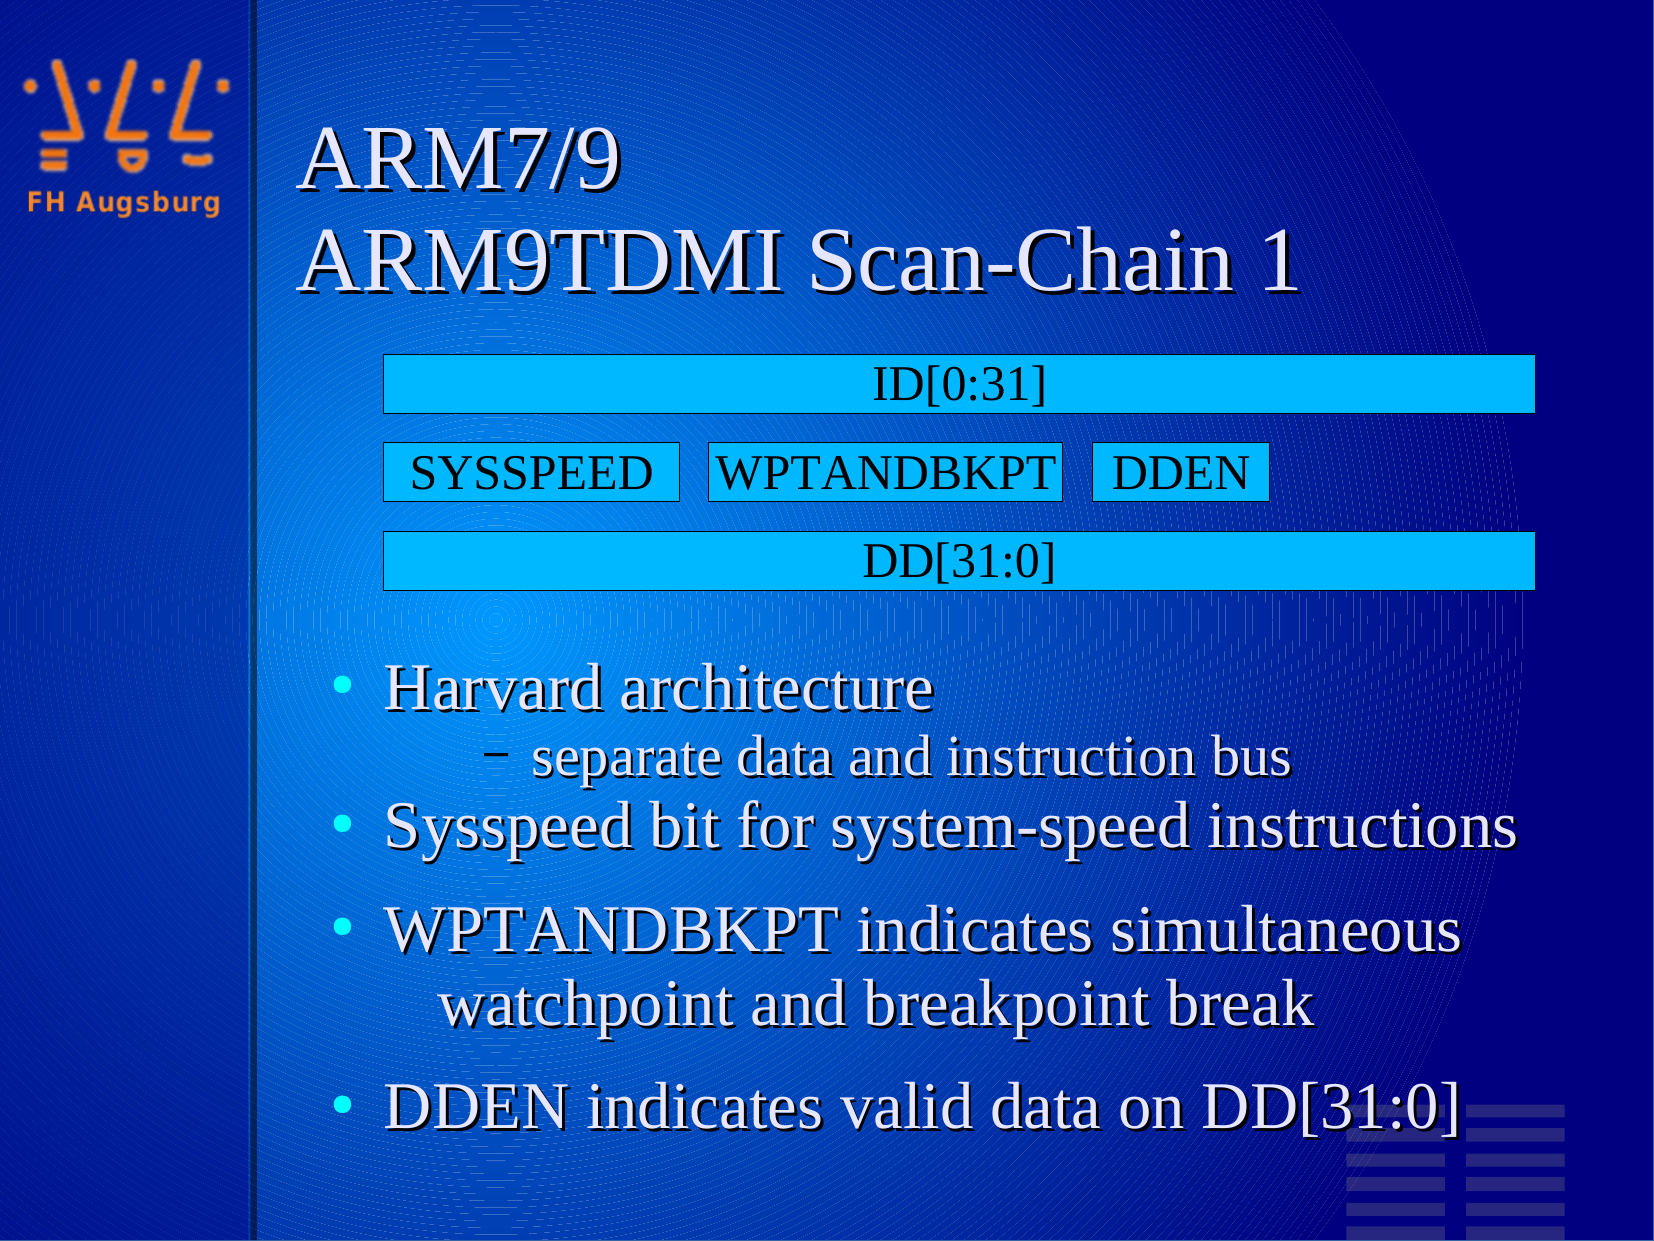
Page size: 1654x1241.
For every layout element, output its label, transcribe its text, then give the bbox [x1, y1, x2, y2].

picture [14, 58, 237, 227]
text_box WPTANDBKPT [708, 442, 1063, 502]
list Harvard architecture separate data and instruction bus Sysspeed bit for system-speed instructions WPTANDBKPT indicates simultaneous watchpoint and breakpoint break DDEN indicates valid data on DD[31:0] [295, 649, 1533, 1184]
text_box DD[31:0] [383, 531, 1536, 591]
text_box SYSSPEED [383, 442, 680, 502]
text_box ID[0:31] [383, 354, 1536, 414]
title ARM7/9 ARM9TDMI Scan-Chain 1 [295, 97, 1533, 320]
text_box DDEN [1092, 442, 1270, 502]
